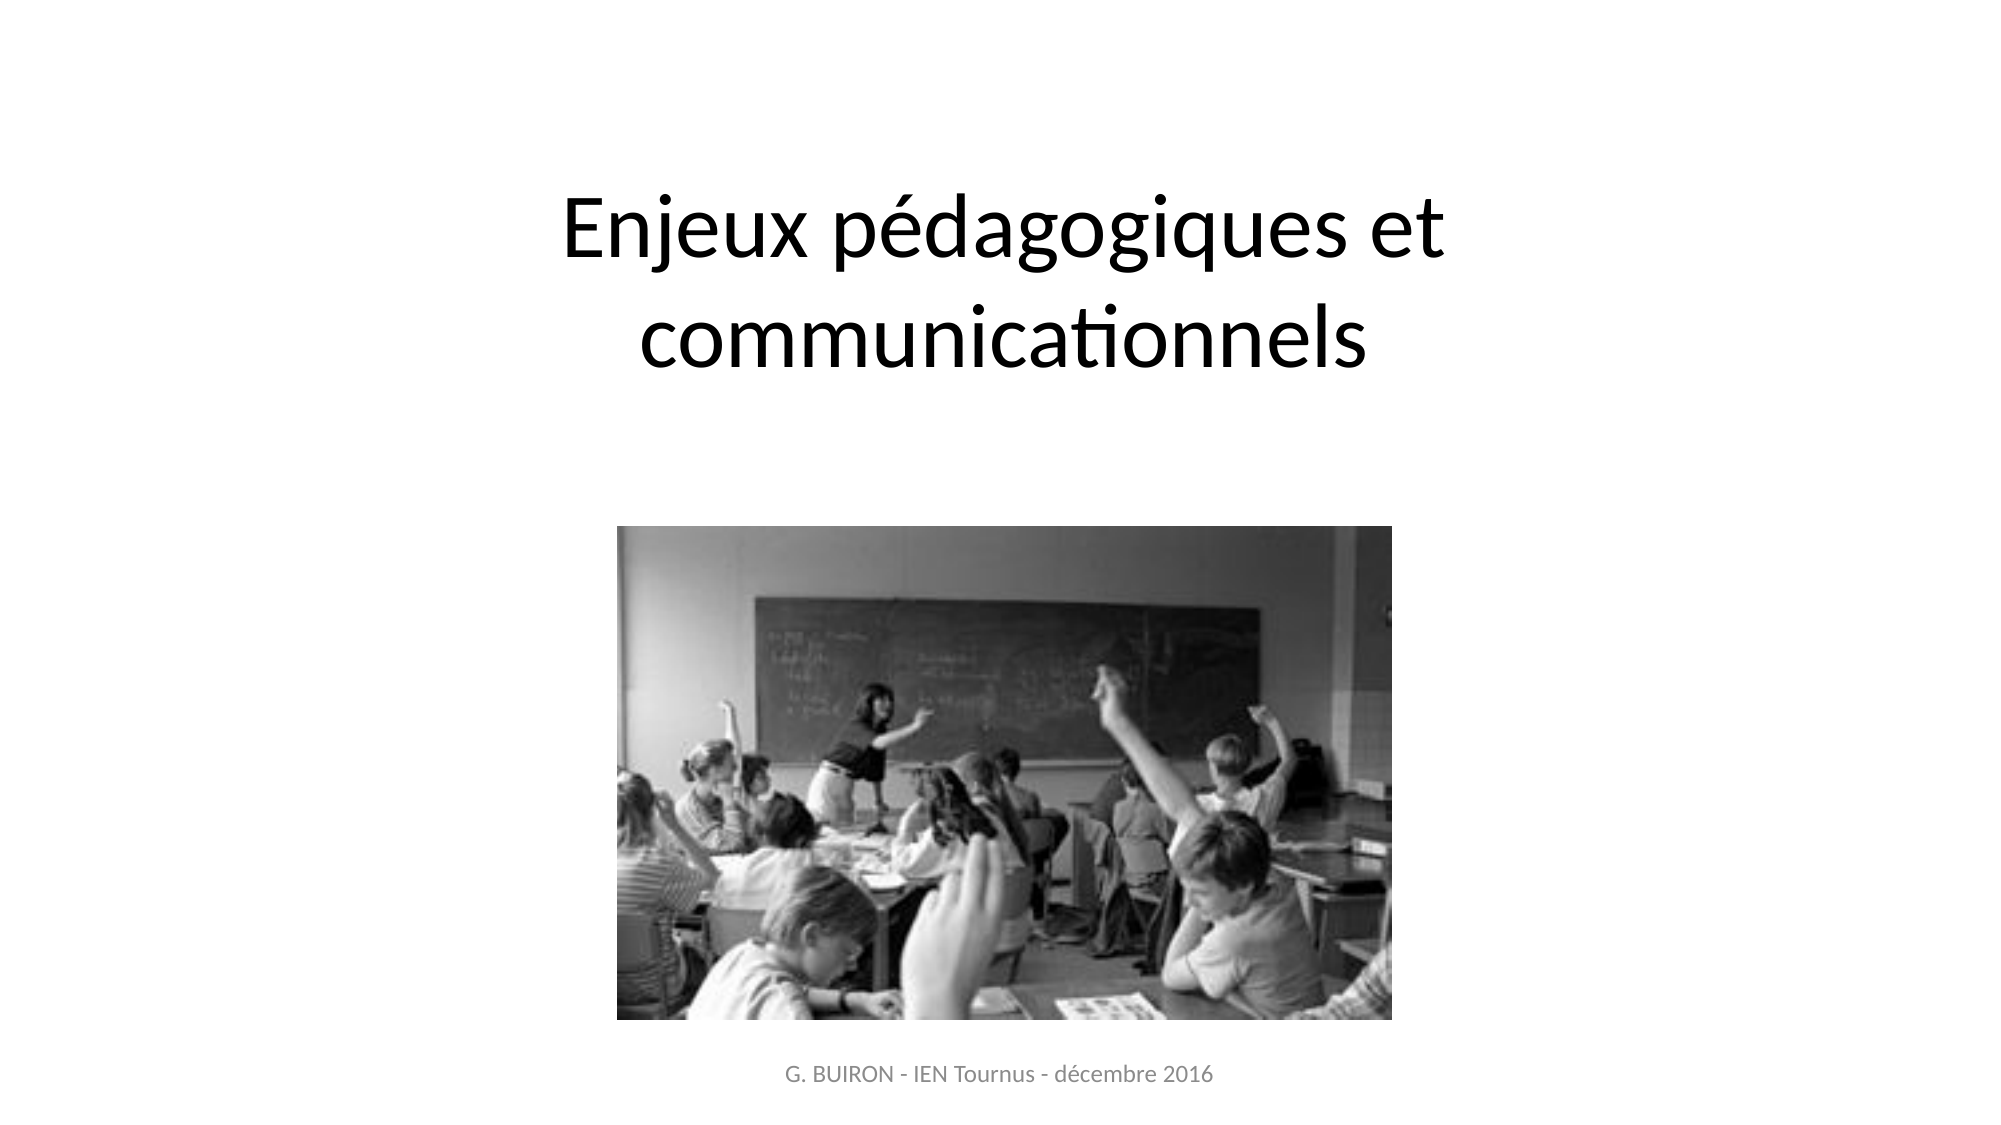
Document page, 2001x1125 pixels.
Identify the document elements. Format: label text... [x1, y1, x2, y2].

picture [617, 526, 1392, 1021]
text_box Enjeux pédagogiques et communicationnels [310, 158, 1698, 394]
footer G. BUIRON - IEN Tournus - décembre 2016 [662, 1042, 1338, 1103]
